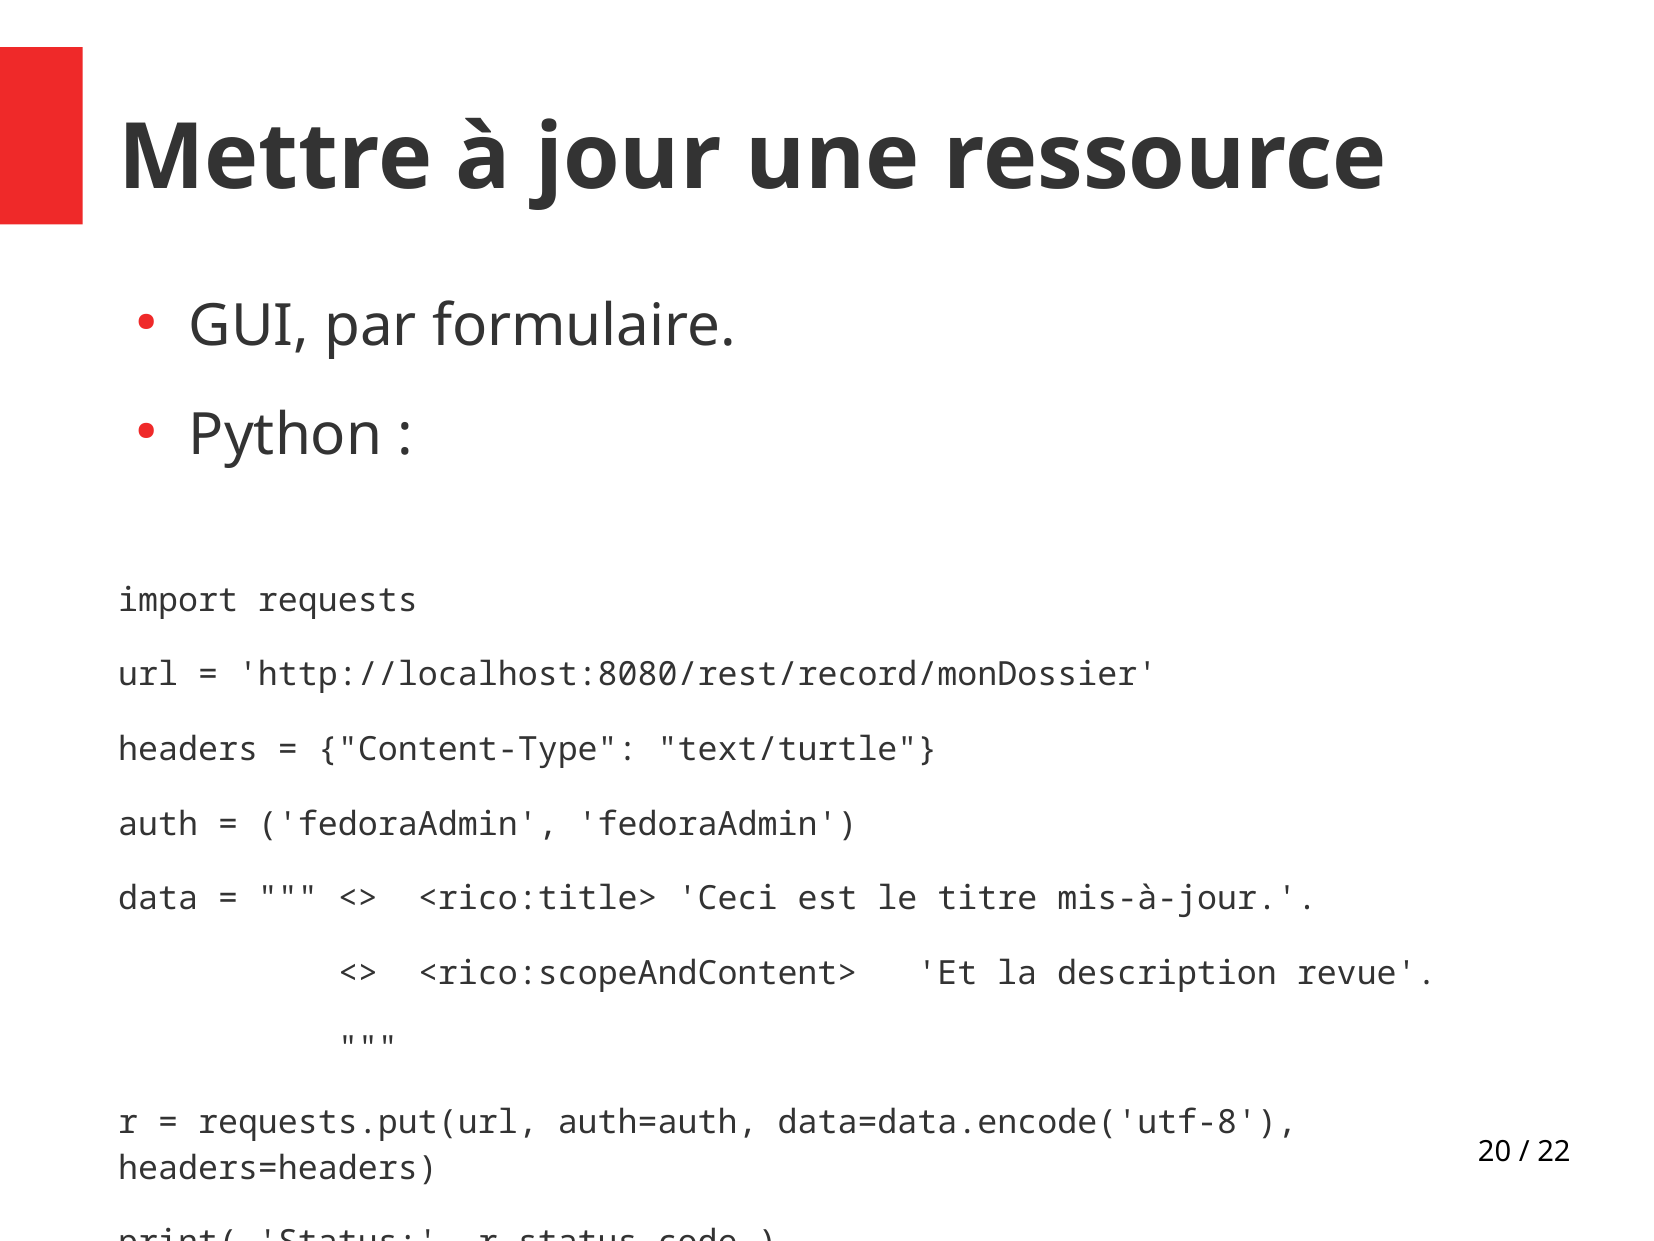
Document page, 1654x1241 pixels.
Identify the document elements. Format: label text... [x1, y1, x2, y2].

title Mettre à jour une ressource [118, 49, 1571, 257]
list GUI, par formulaire. Python : import requests url = 'http://localhost:8080/rest/record/monDossier' headers = {"Content-Type": "text/turtle"} auth = ('fedoraAdmin', 'fedoraAdmin') data = """ <> <rico:title> 'Ceci est le titre mis-à-jour.'. <> <rico:scopeAndContent> 'Et la description revue'. """ r = requests.put(url, auth=auth, data=data.encode('utf-8'), headers=headers) print( 'Status:', r.status_code ) print( r.text ) [118, 283, 1536, 1074]
